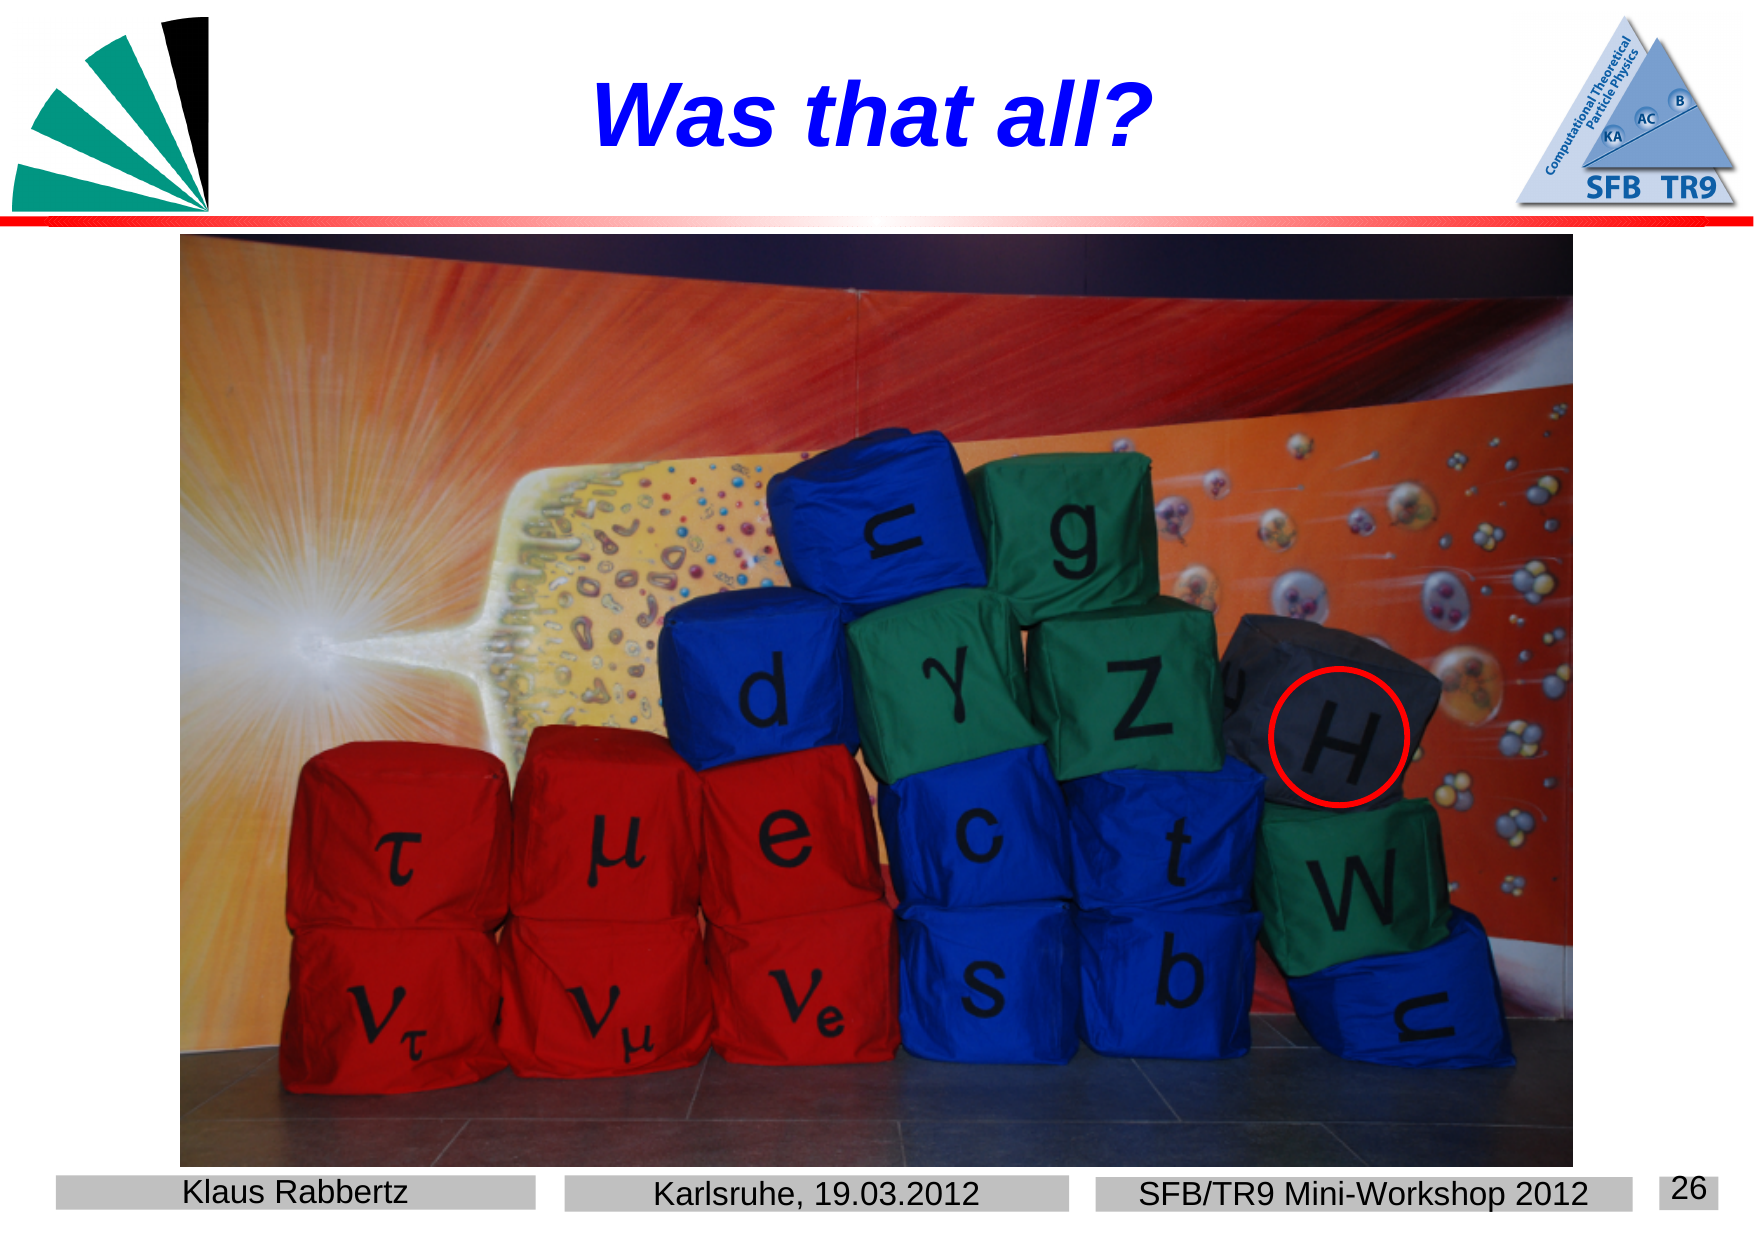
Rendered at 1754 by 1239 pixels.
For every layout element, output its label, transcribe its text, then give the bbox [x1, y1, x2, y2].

picture [180, 234, 1573, 1167]
picture [1511, 11, 1743, 213]
picture [12, 17, 209, 214]
title Was that all? [220, 27, 1525, 202]
